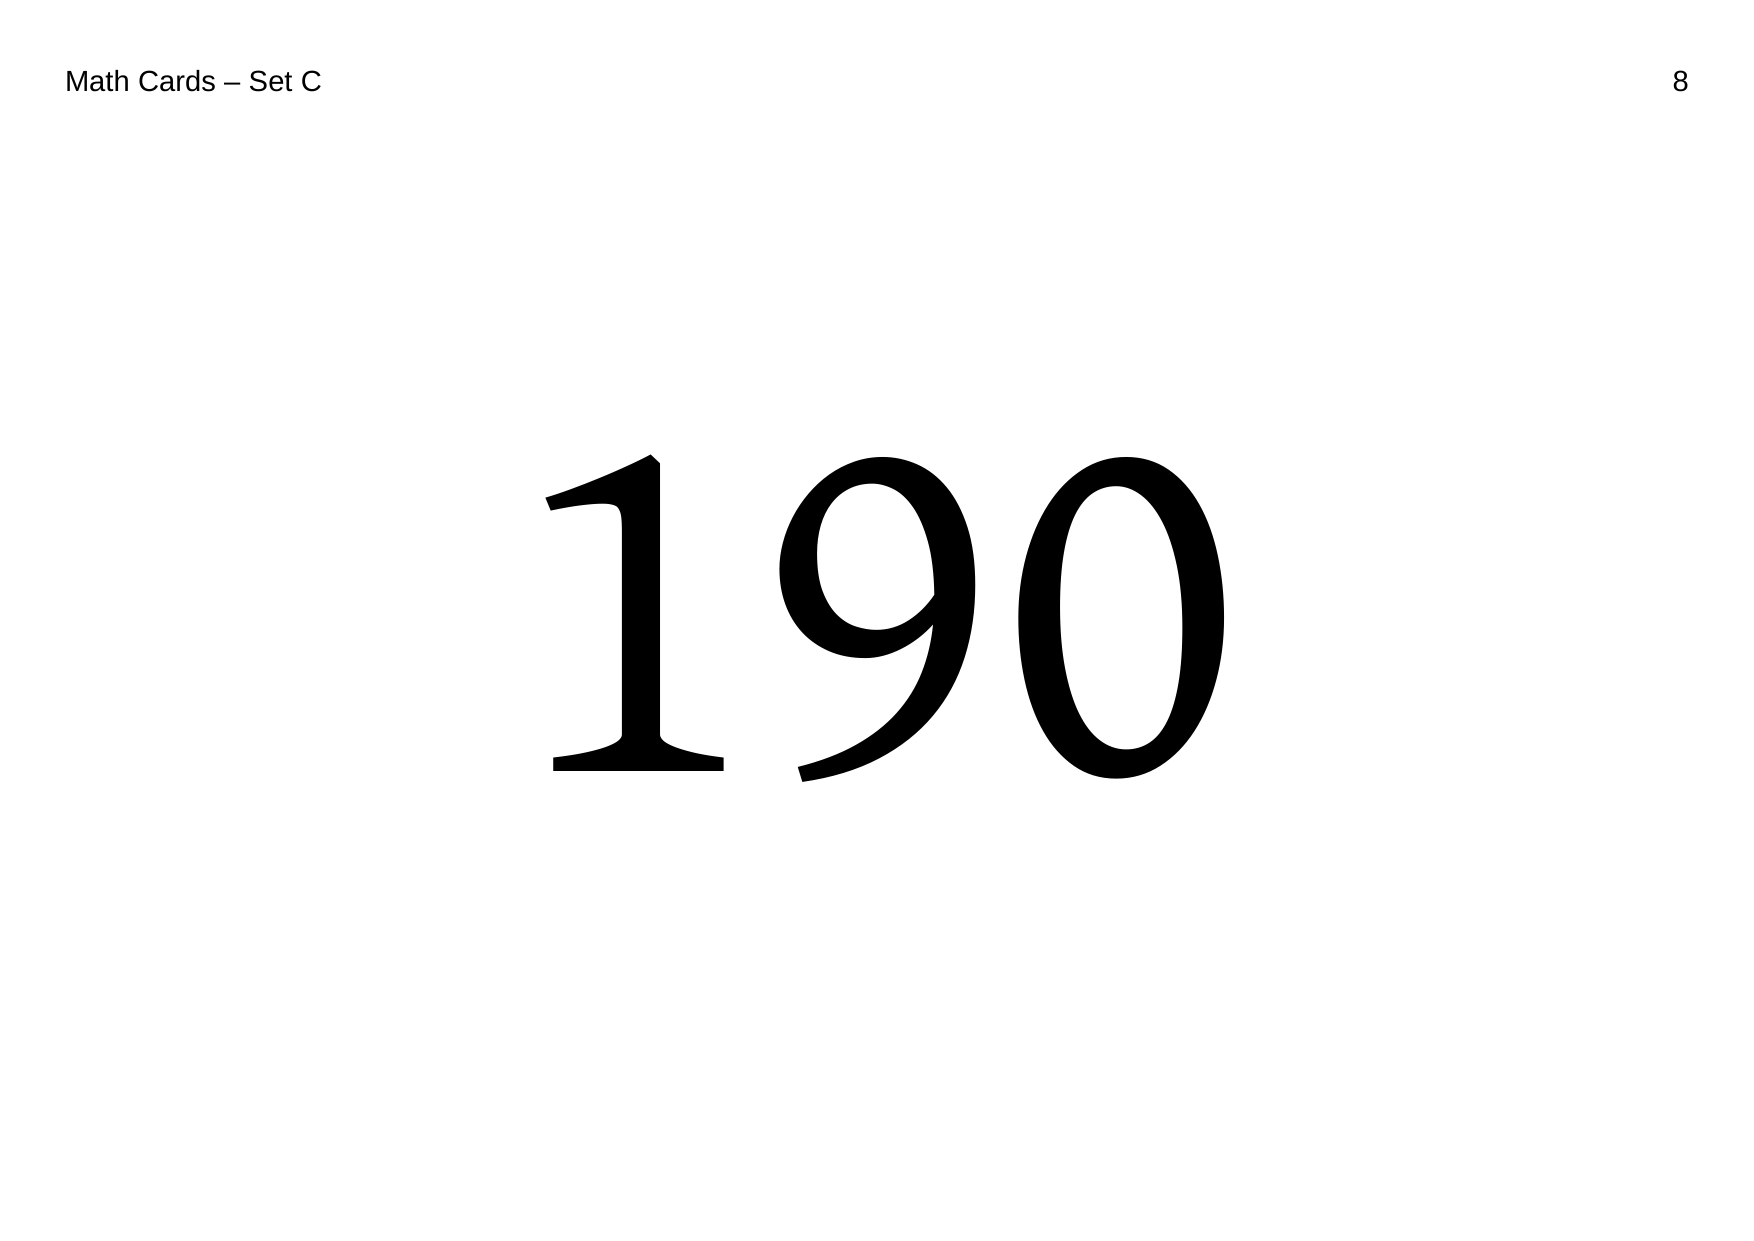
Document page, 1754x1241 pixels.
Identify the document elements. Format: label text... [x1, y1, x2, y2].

text_box 8 [1666, 59, 1695, 104]
text_box 190 [504, 318, 1250, 922]
text_box Math Cards – Set C [59, 59, 329, 104]
